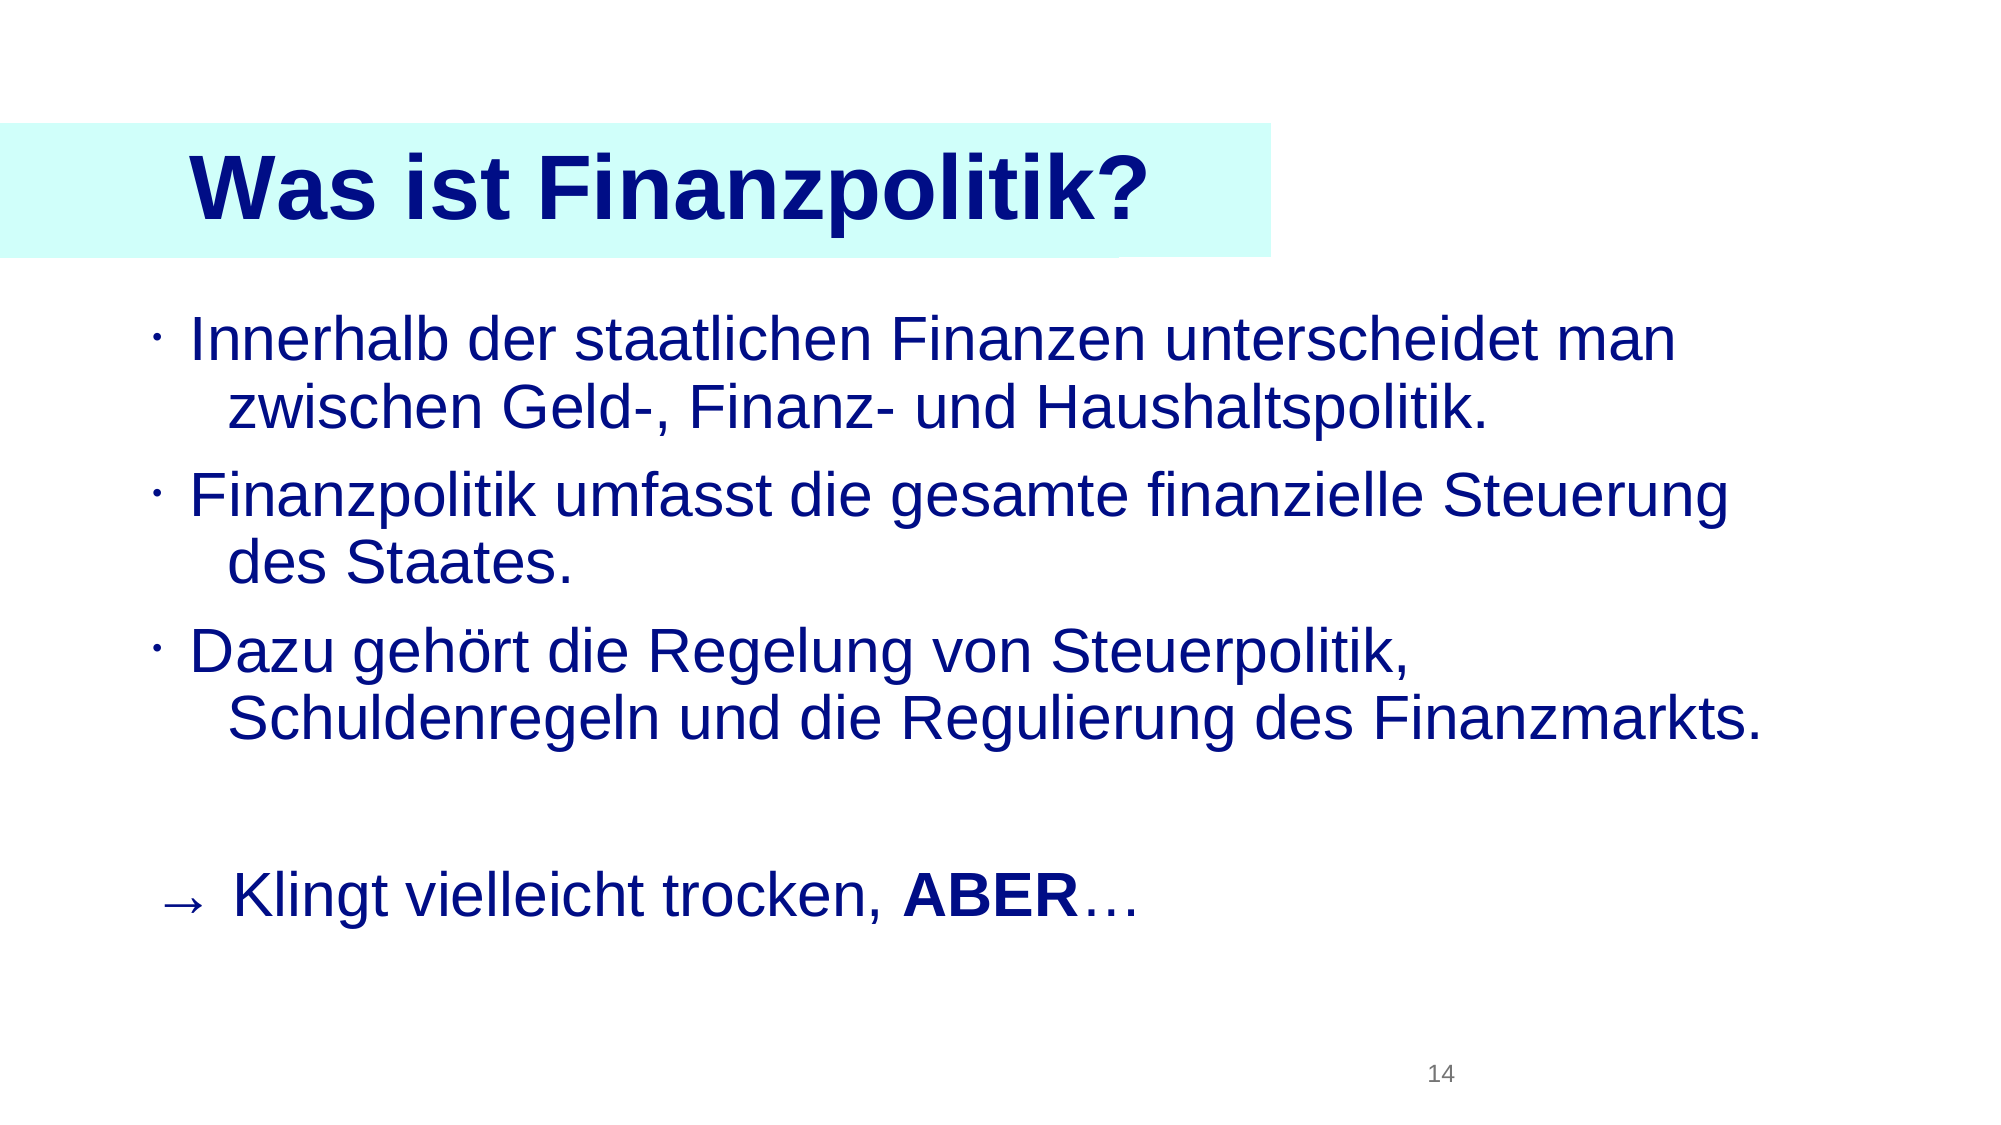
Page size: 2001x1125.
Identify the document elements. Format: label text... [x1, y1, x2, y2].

text_box [0, 123, 1271, 257]
list Innerhalb der staatlichen Finanzen unterscheidet man zwischen Geld-, Finanz- und Haushaltspolitik. Finanzpolitik umfasst die gesamte finanzielle Steuerung des Staates. Dazu gehört die Regelung von Steuerpolitik, Schuldenregeln und die Regulierung des Finanzmarkts. → Klingt vielleicht trocken, ABER… [137, 299, 1863, 1014]
list Was ist Finanzpolitik? [137, 125, 1441, 254]
